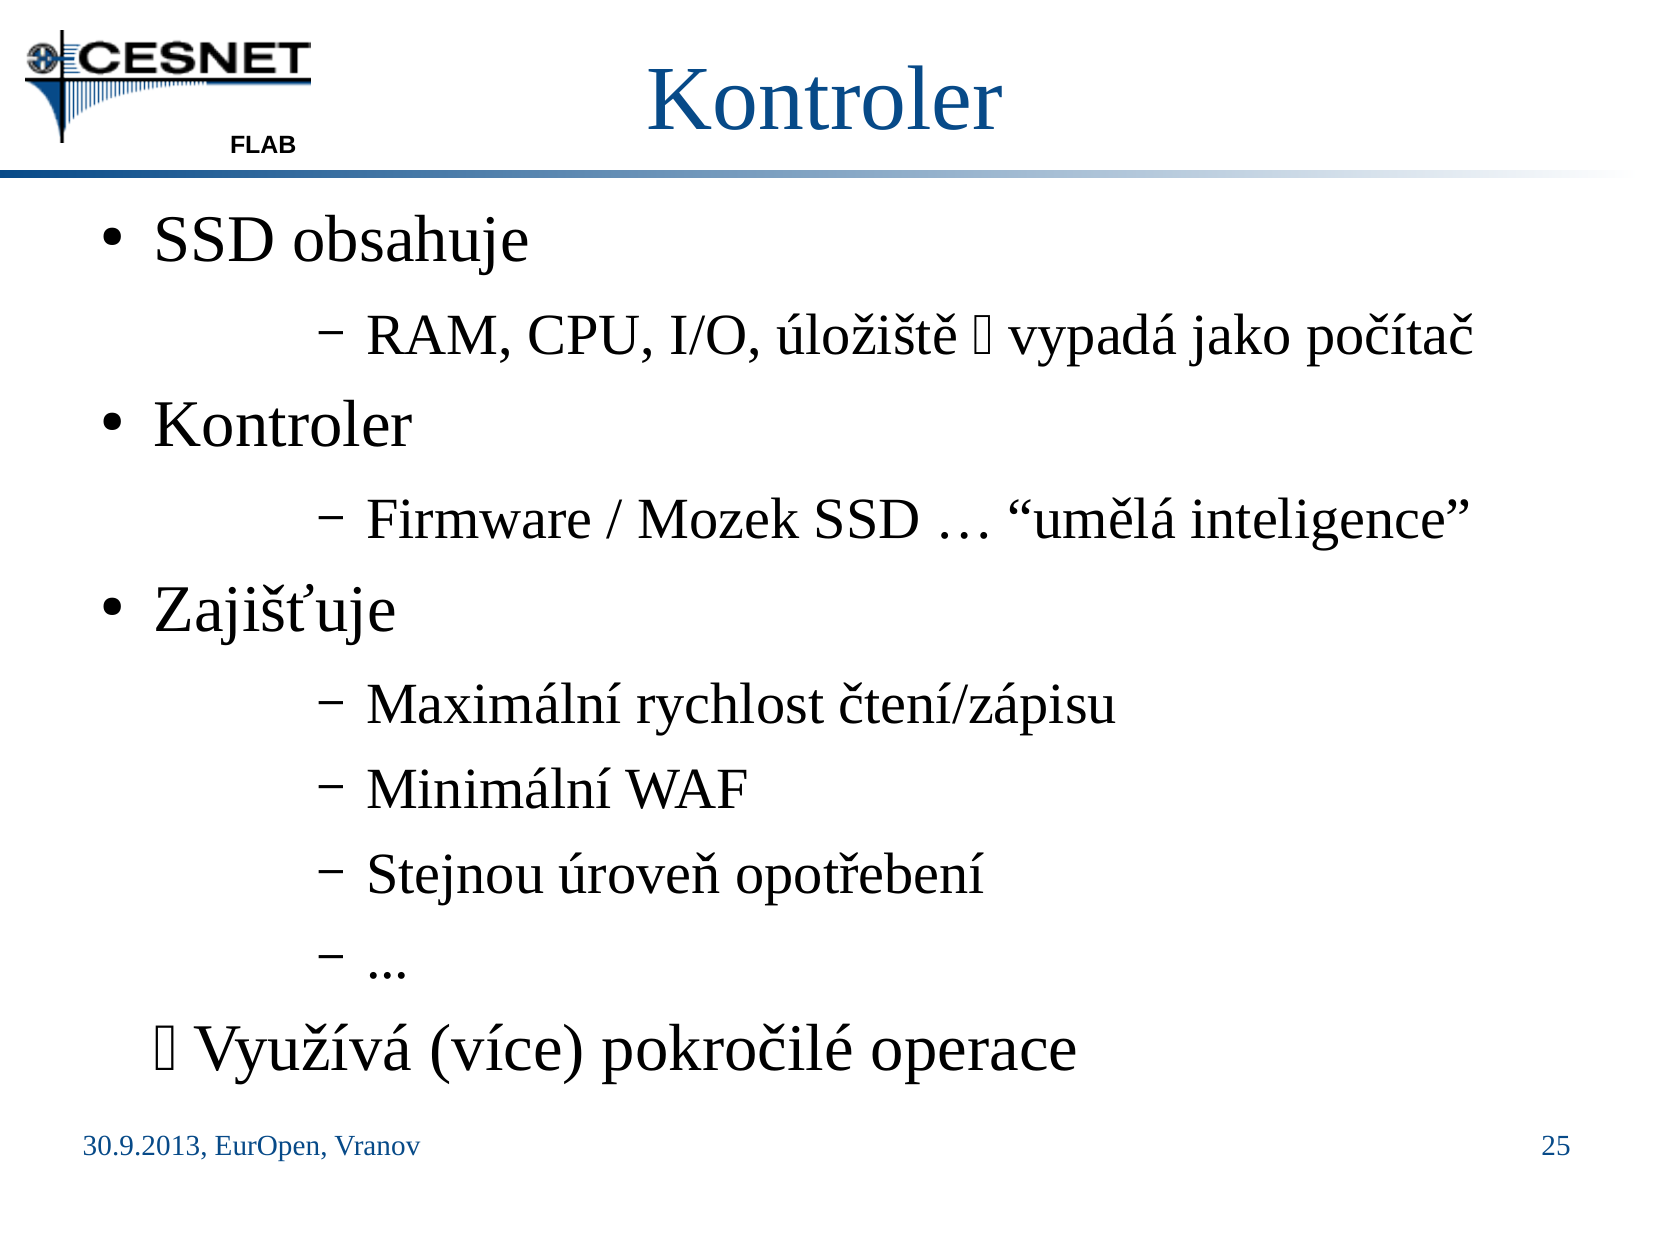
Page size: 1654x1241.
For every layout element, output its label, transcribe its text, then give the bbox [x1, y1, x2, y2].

picture [25, 30, 311, 143]
list SSD obsahuje RAM, CPU, I/O, úložiště " vypadá jako počítač Kontroler Firmware / Mozek SSD … “umělá inteligence” Zajišťuje Maximální rychlost čtení/zápisu Minimální WAF Stejnou úroveň opotřebení ... " Využívá (více) pokročilé operace [82, 205, 1605, 1093]
title Kontroler [79, 47, 1571, 150]
